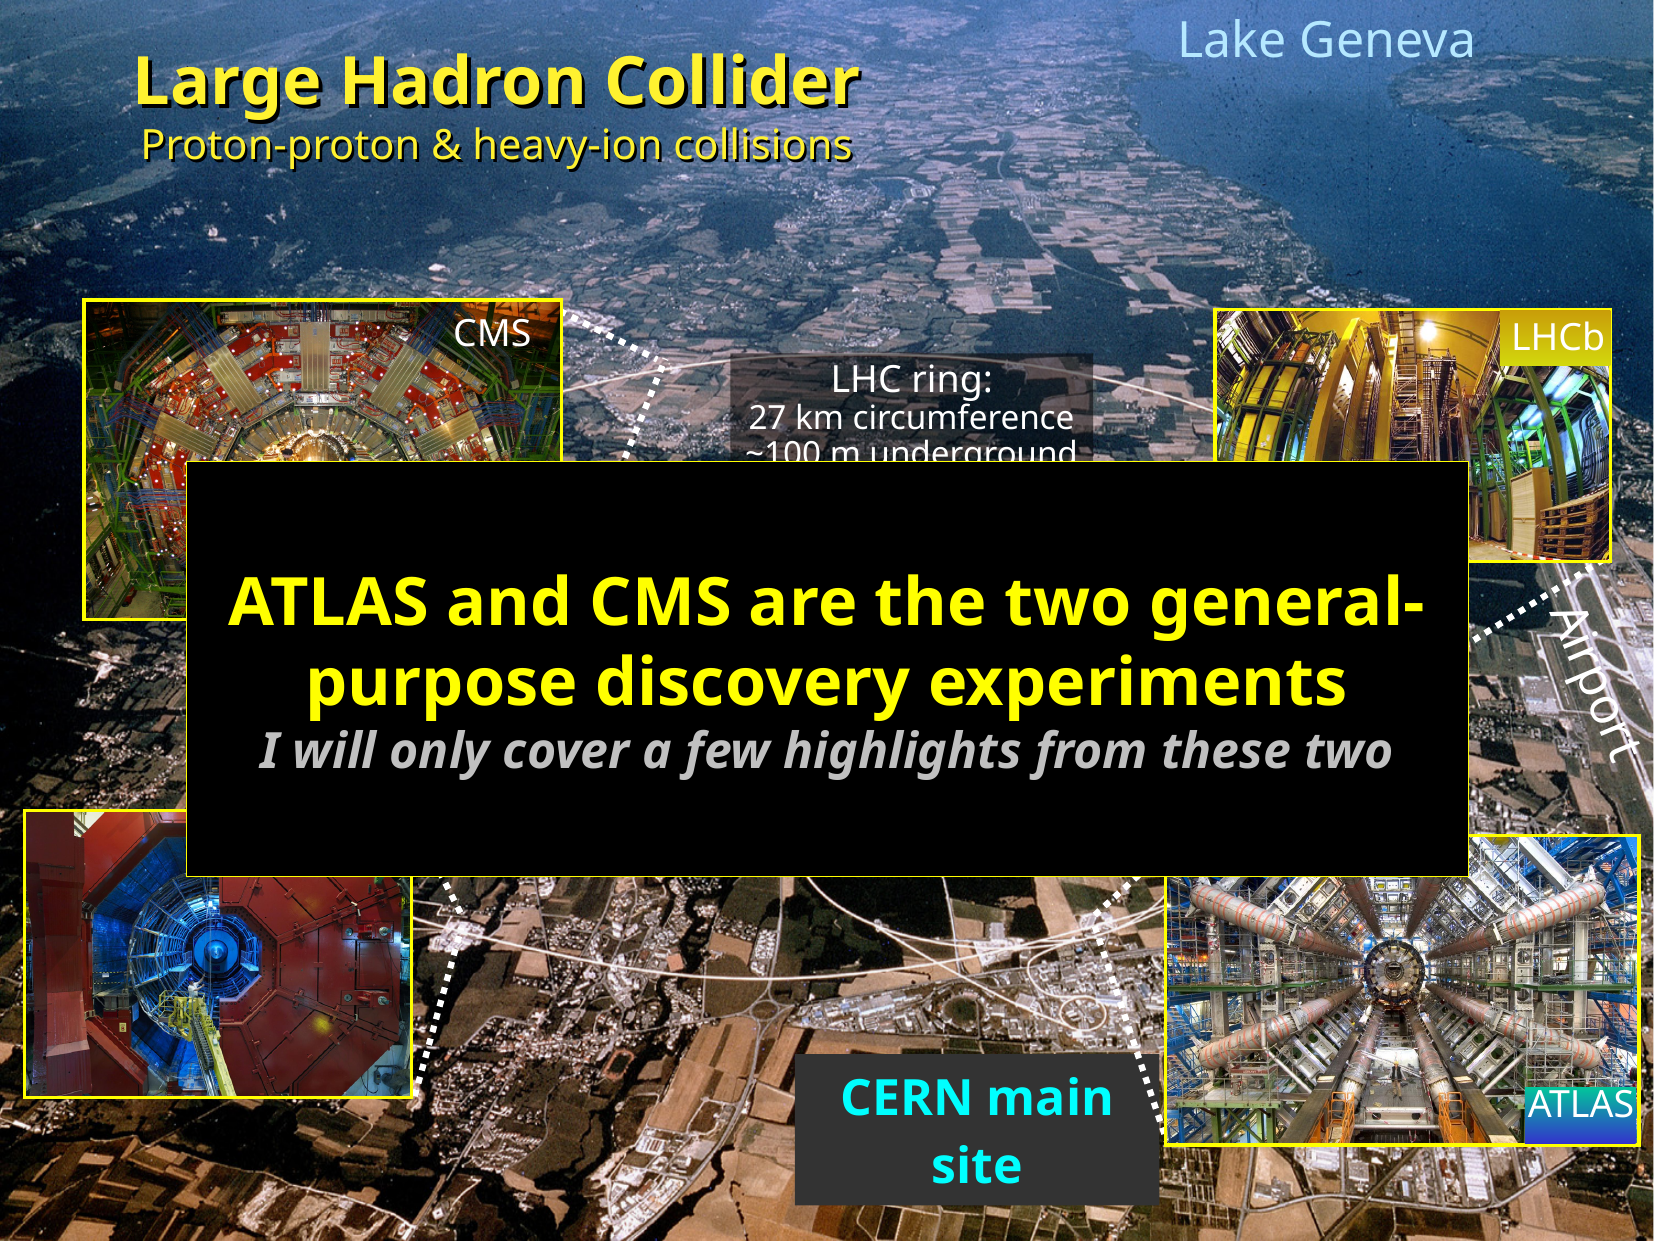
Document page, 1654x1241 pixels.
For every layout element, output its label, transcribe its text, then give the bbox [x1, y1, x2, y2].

text_box LHC ring: 27 km circumference ~100 m underground [730, 353, 1094, 461]
text_box Airport [1527, 576, 1654, 786]
picture [26, 812, 410, 1097]
text_box Lake Geneva [1162, 0, 1492, 76]
picture [1166, 836, 1638, 1144]
picture [1216, 310, 1610, 561]
text_box [1524, 1133, 1636, 1144]
picture [85, 301, 560, 618]
text_box Large Hadron Collider Proton-proton & heavy-ion collisions [117, 30, 876, 176]
text_box LHCb [1496, 305, 1621, 365]
text_box ATLAS [1512, 1072, 1654, 1133]
text_box CMS [438, 301, 547, 362]
text_box ATLAS and CMS are the two general-purpose discovery experiments I will only cover a few highlights from these two [186, 461, 1469, 877]
picture [0, 0, 1654, 1241]
text_box CERN main site [794, 1054, 1160, 1186]
